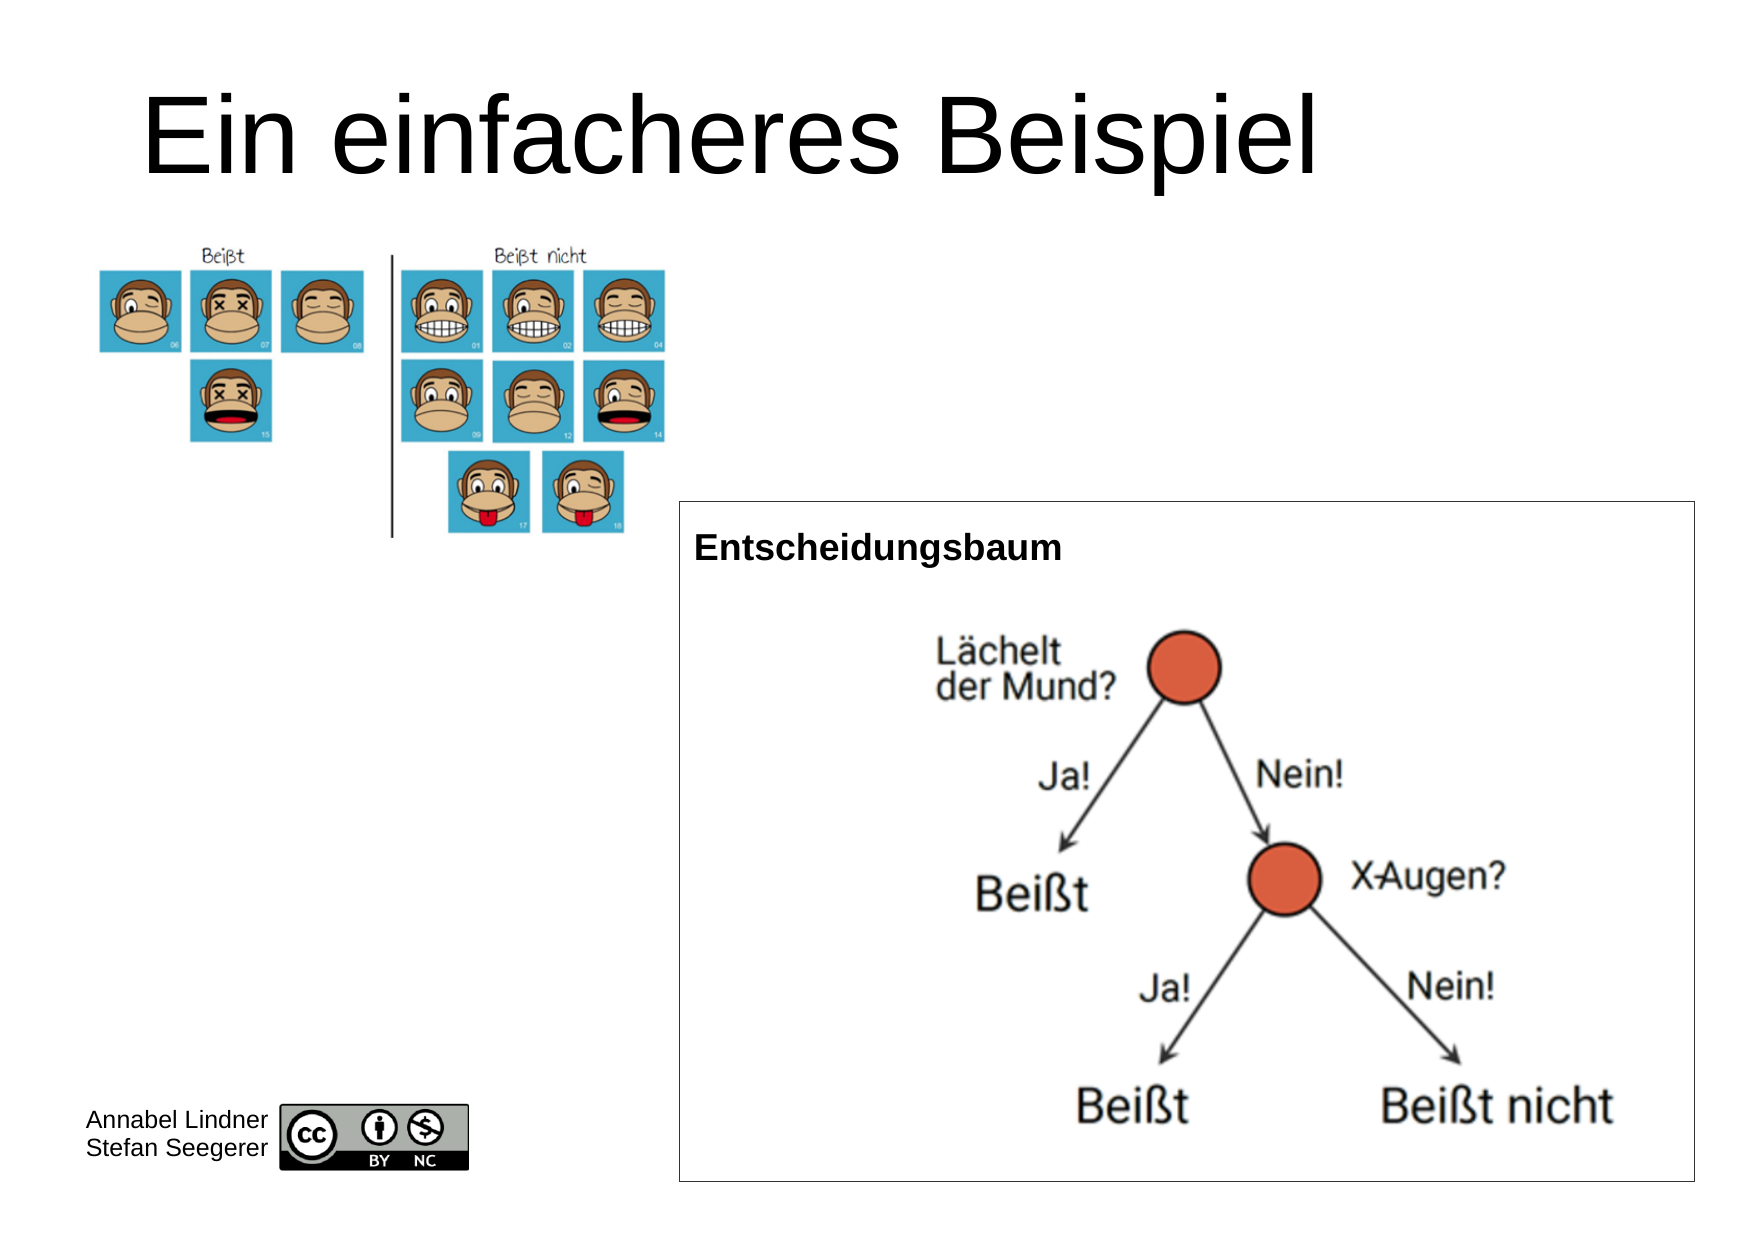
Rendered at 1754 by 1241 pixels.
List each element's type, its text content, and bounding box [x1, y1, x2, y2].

text_box Annabel Lindner Stefan Seegerer [70, 1098, 367, 1170]
title Ein einfacheres Beispiel [140, 73, 1614, 321]
picture [888, 596, 1648, 1141]
picture [88, 236, 680, 538]
picture [70, 1098, 469, 1182]
text_box Entscheidungsbaum [679, 501, 1695, 1182]
